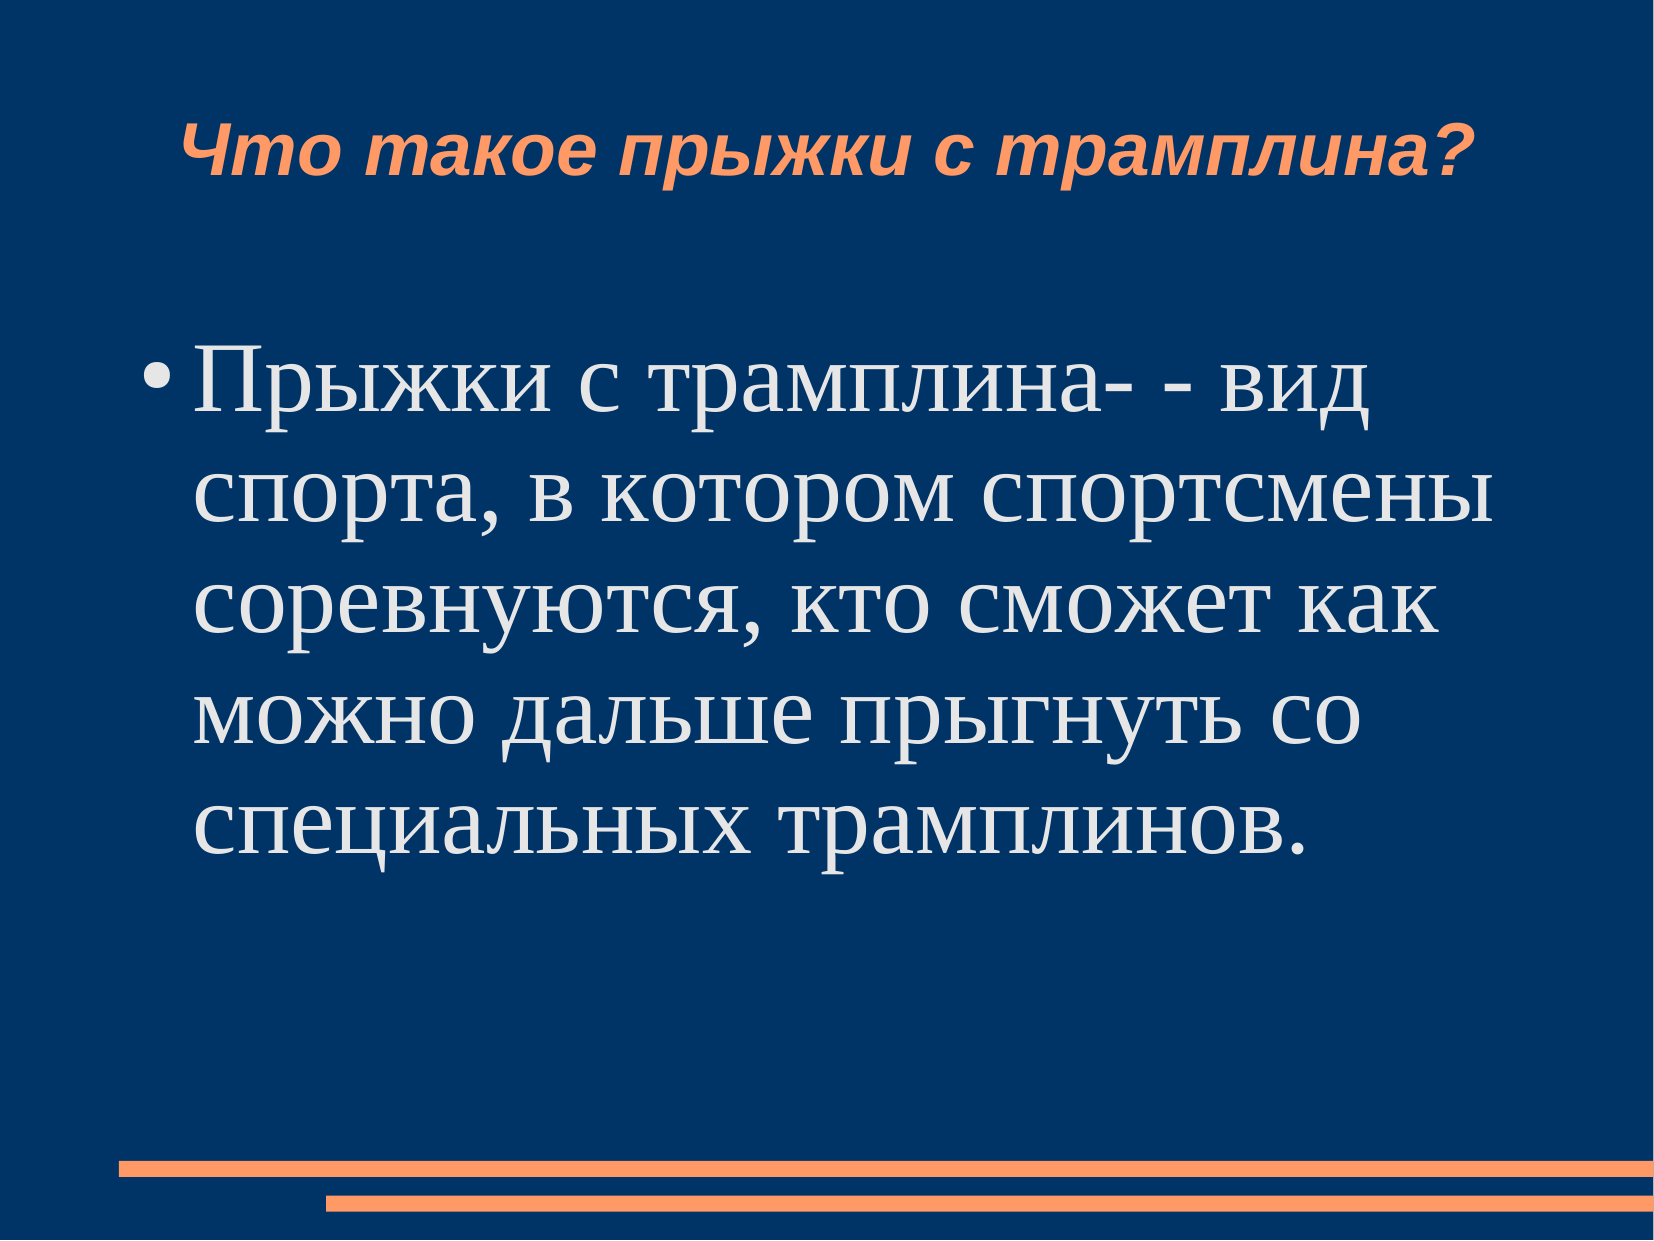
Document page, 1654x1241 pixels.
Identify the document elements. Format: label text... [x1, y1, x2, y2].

list Прыжки с трамплина- - вид спорта, в котором спортсмены соревнуются, кто сможет как можно дальше прыгнуть со специальных трамплинов. [121, 322, 1561, 1132]
title Что такое прыжки с трамплина? [121, 46, 1534, 254]
